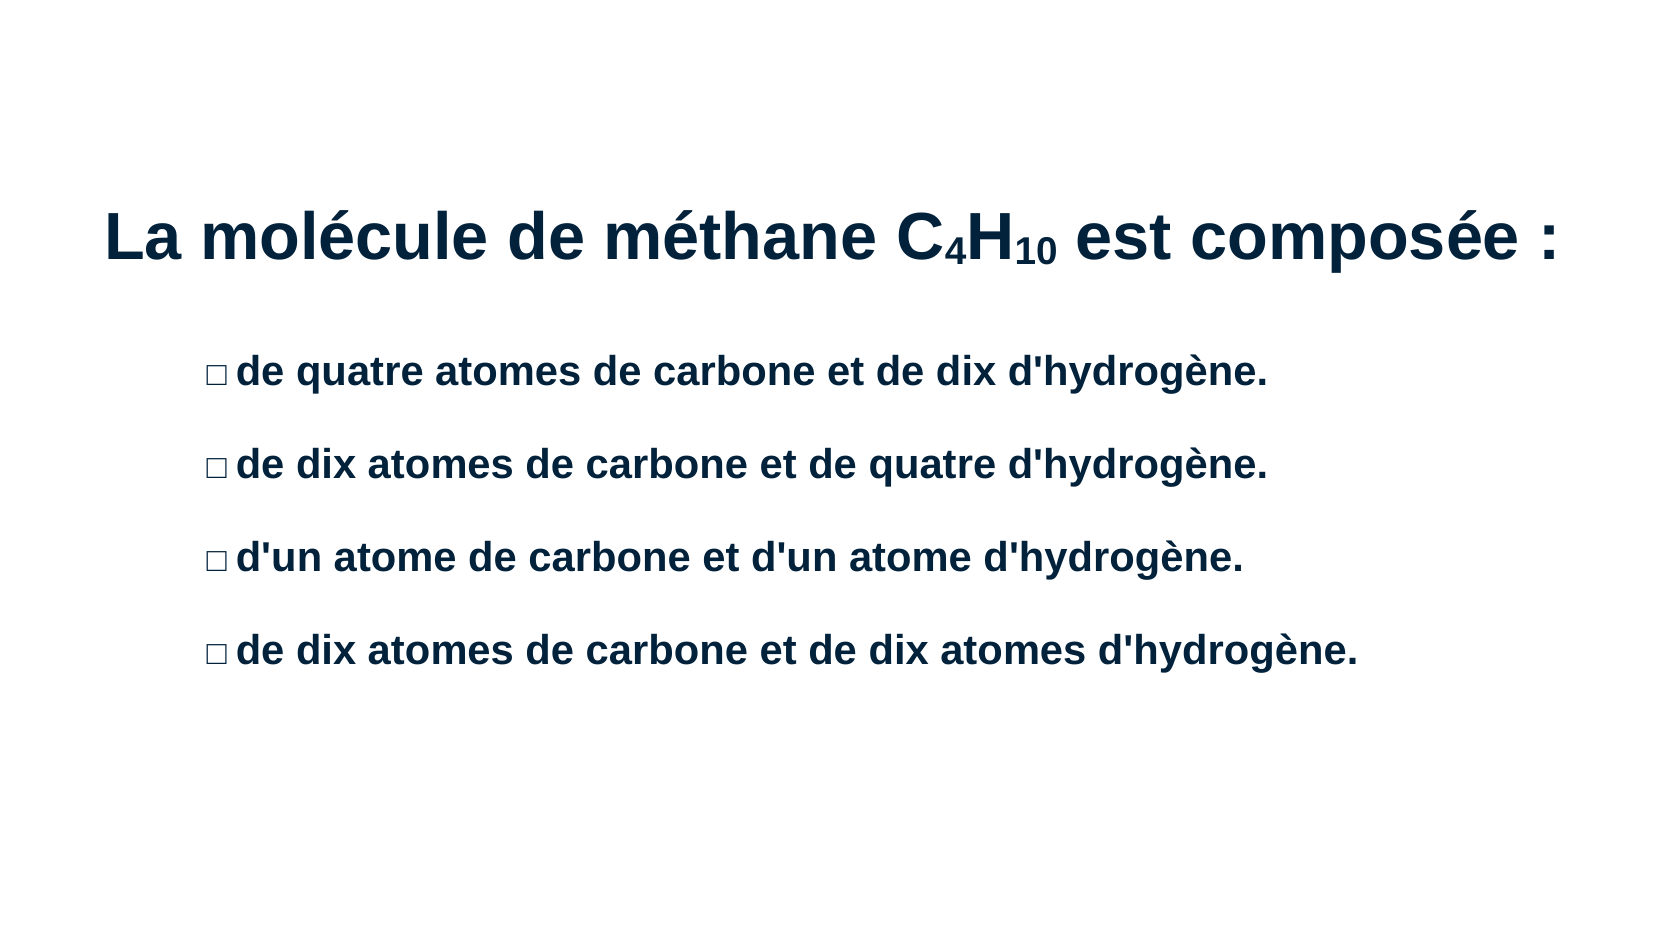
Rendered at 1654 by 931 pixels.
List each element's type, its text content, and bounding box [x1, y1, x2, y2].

subtitle La molécule de méthane C4H10 est composée : □ de quatre atomes de carbone et de dix d'hydrogène. □ de dix atomes de carbone et de quatre d'hydrogène. □ d'un atome de carbone et d'un atome d'hydrogène. □ de dix atomes de carbone et de dix atomes d'hydrogène. [88, 15, 1577, 857]
